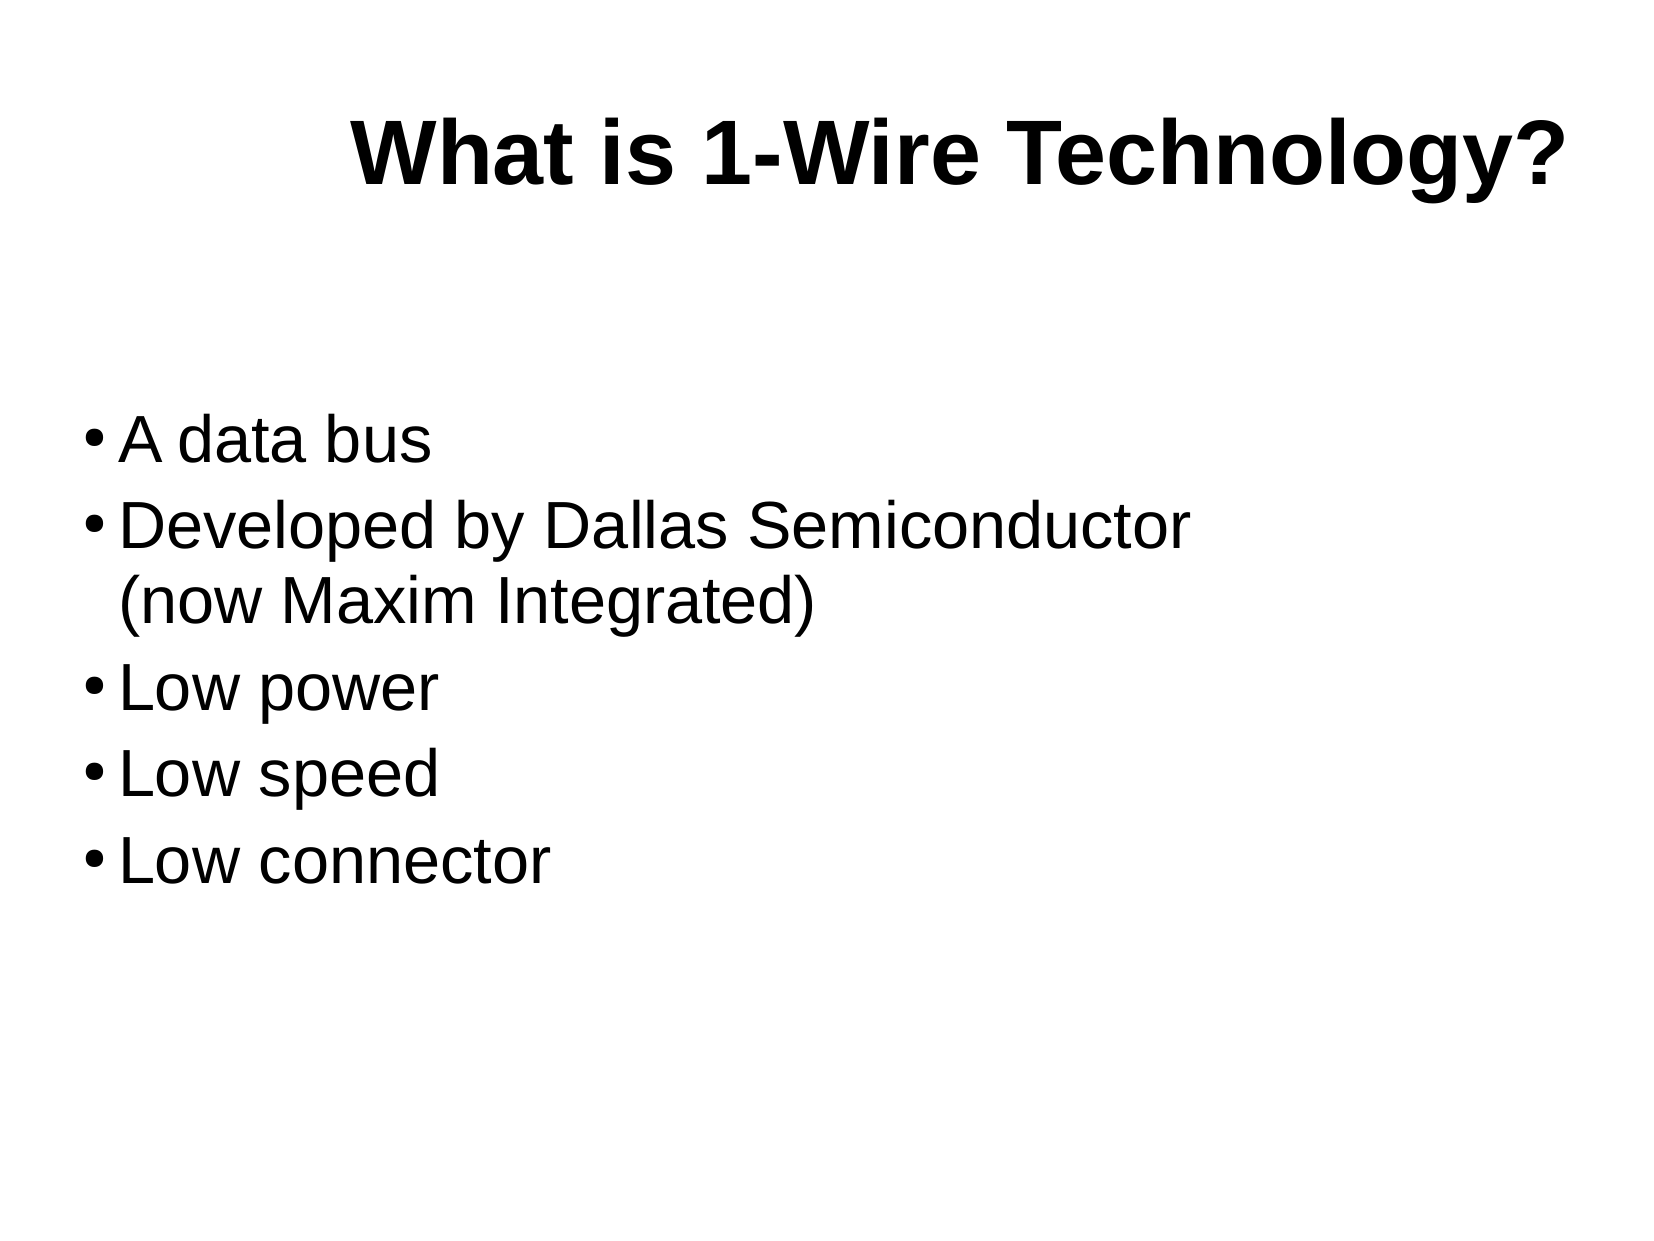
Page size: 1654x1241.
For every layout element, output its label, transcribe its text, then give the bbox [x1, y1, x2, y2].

title What is 1-Wire Technology? [82, 49, 1571, 257]
subtitle A data bus Developed by Dallas Semiconductor (now Maxim Integrated) Low power Low speed Low connector [82, 290, 1571, 1010]
